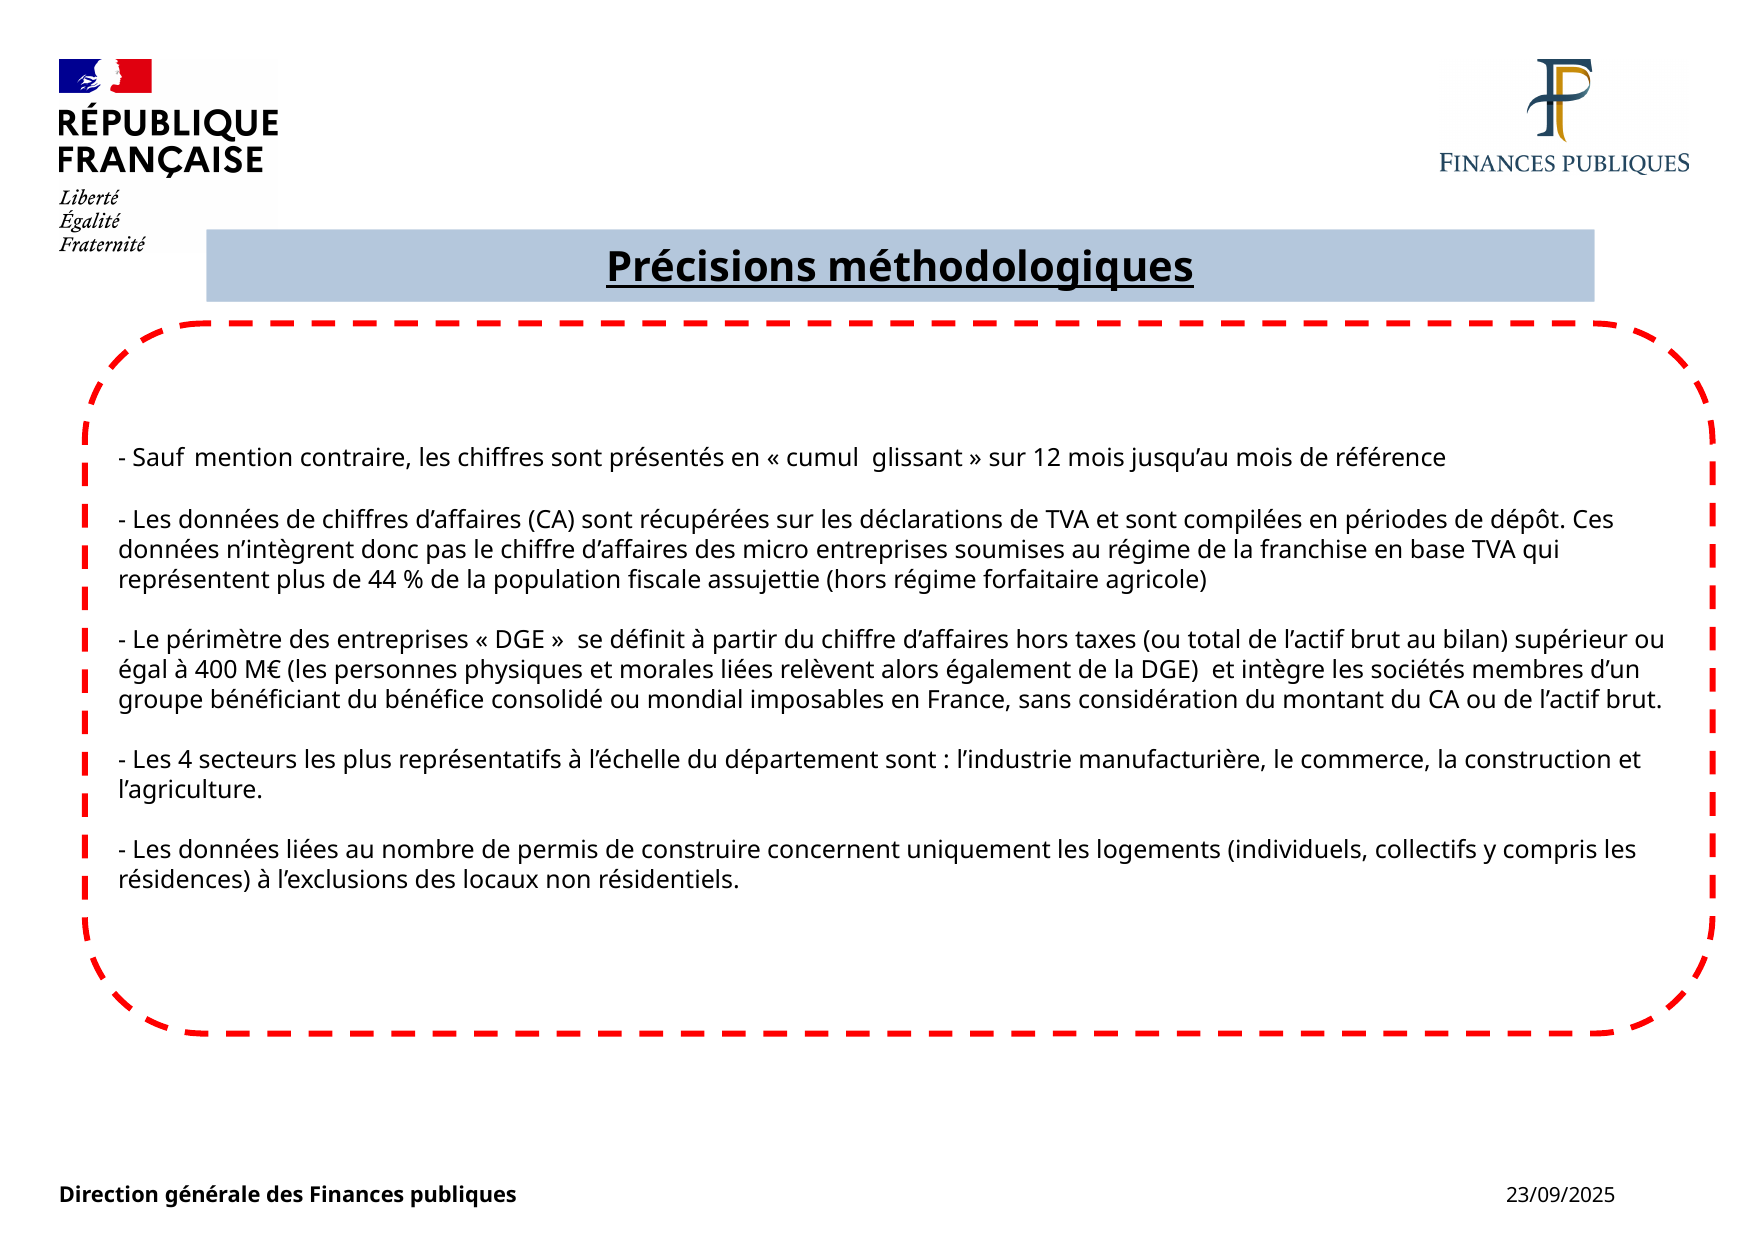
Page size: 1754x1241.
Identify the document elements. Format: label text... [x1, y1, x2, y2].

text_box [84, 323, 1713, 1034]
text_box Précisions méthodologiques [206, 229, 1595, 296]
text_box - Sauf mention contraire, les chiffres sont présentés en « cumul glissant » sur 12 mois jusqu’au mois de référence - Les données de chiffres d’affaires (CA) sont récupérées sur les déclarations de TVA et sont compilées en périodes de dépôt. Ces données n’intègrent donc pas le chiffre d’affaires des micro entreprises soumises au régime de la franchise en base TVA qui représentent plus de 44 % de la population fiscale assujettie (hors régime forfaitaire agricole) - Le périmètre des entreprises « DGE » se définit à partir du chiffre d’affaires hors taxes (ou total de l’actif brut au bilan) supérieur ou égal à 400 M€ (les personnes physiques et morales liées relèvent alors également de la DGE) et intègre les sociétés membres d’un groupe bénéficiant du bénéfice consolidé ou mondial imposables en France, sans considération du montant du CA ou de l’actif brut. - Les 4 secteurs les plus représentatifs à l’échelle du département sont : l’industrie manufacturière, le commerce, la construction et l’agriculture. - Les données liées au nombre de permis de construire concernent uniquement les logements (individuels, collectifs y compris les résidences) à l’exclusions des locaux non résidentiels. [118, 383, 1684, 995]
